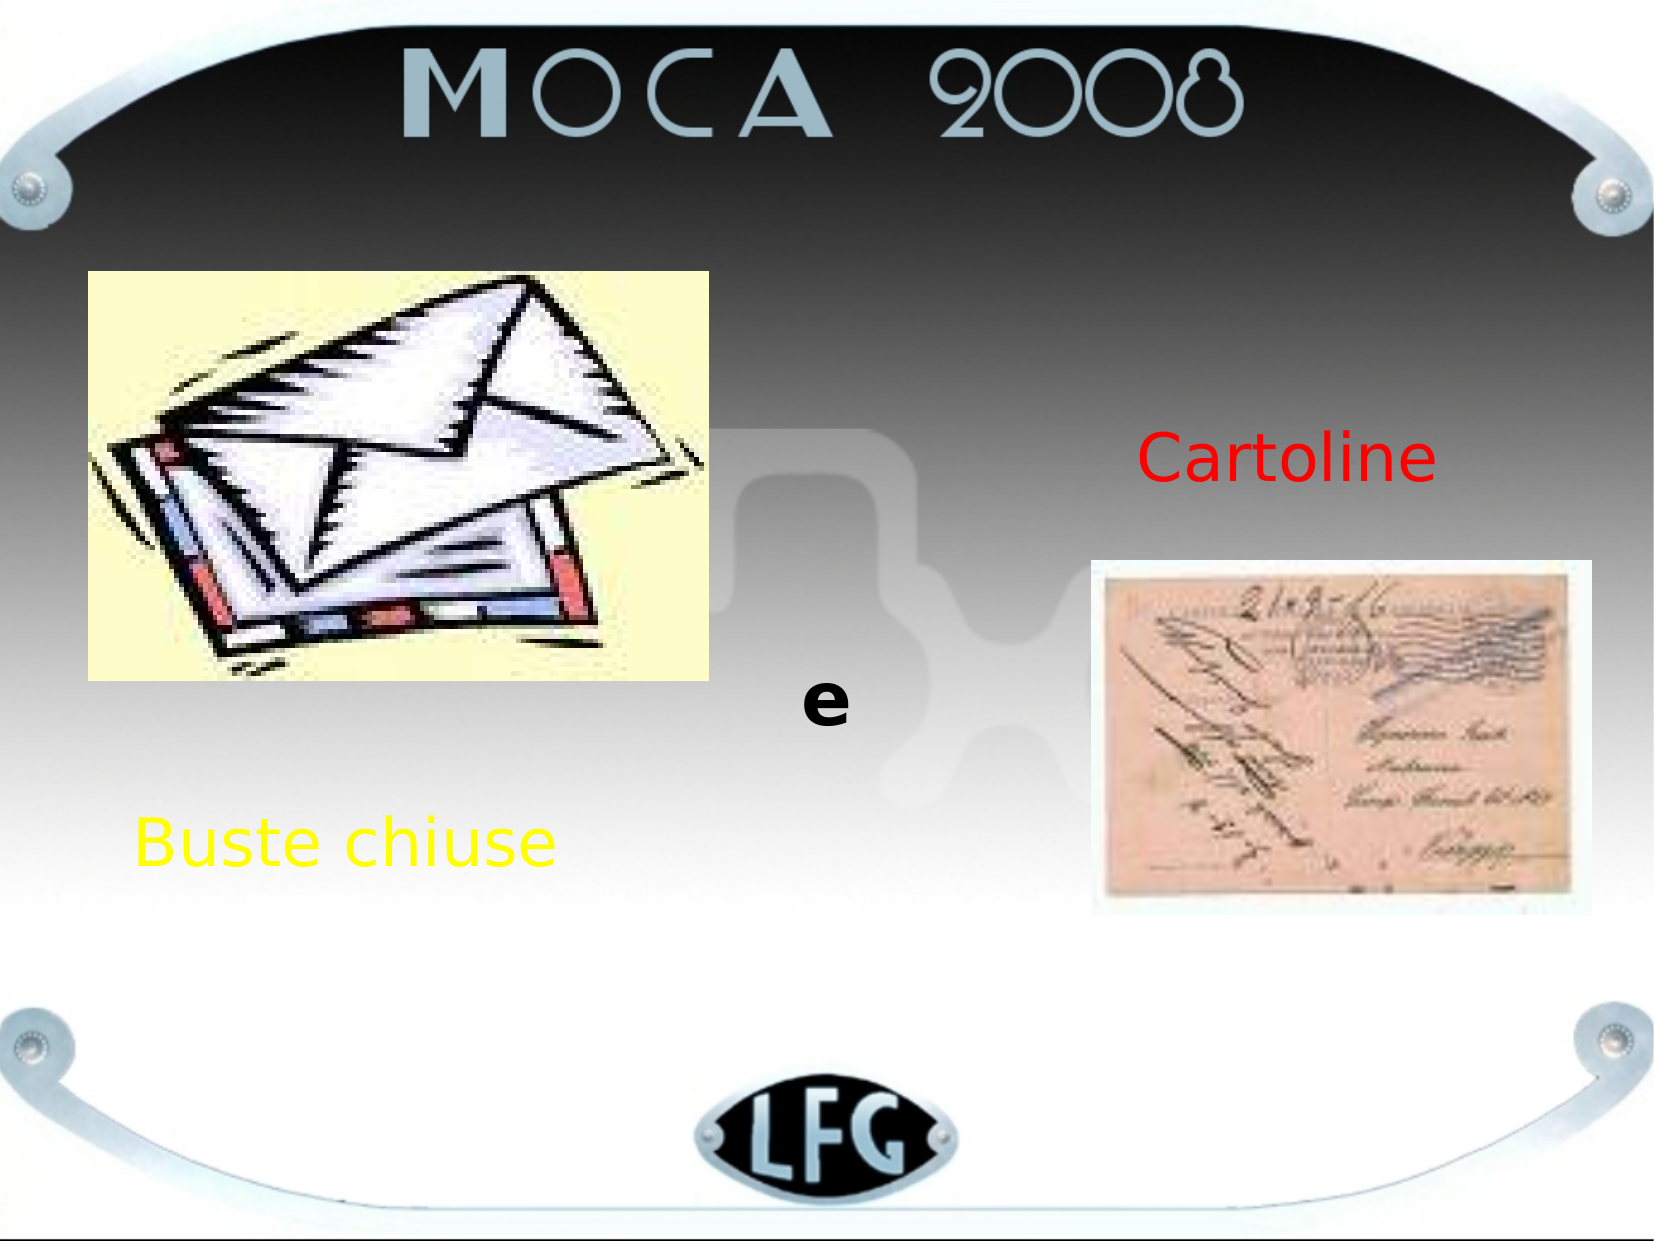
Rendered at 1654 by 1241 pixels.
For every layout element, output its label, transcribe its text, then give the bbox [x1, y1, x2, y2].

subtitle e [82, 297, 1571, 1102]
text_box Buste chiuse [118, 797, 575, 890]
picture [0, 0, 1654, 1241]
text_box Cartoline [1122, 411, 1454, 505]
